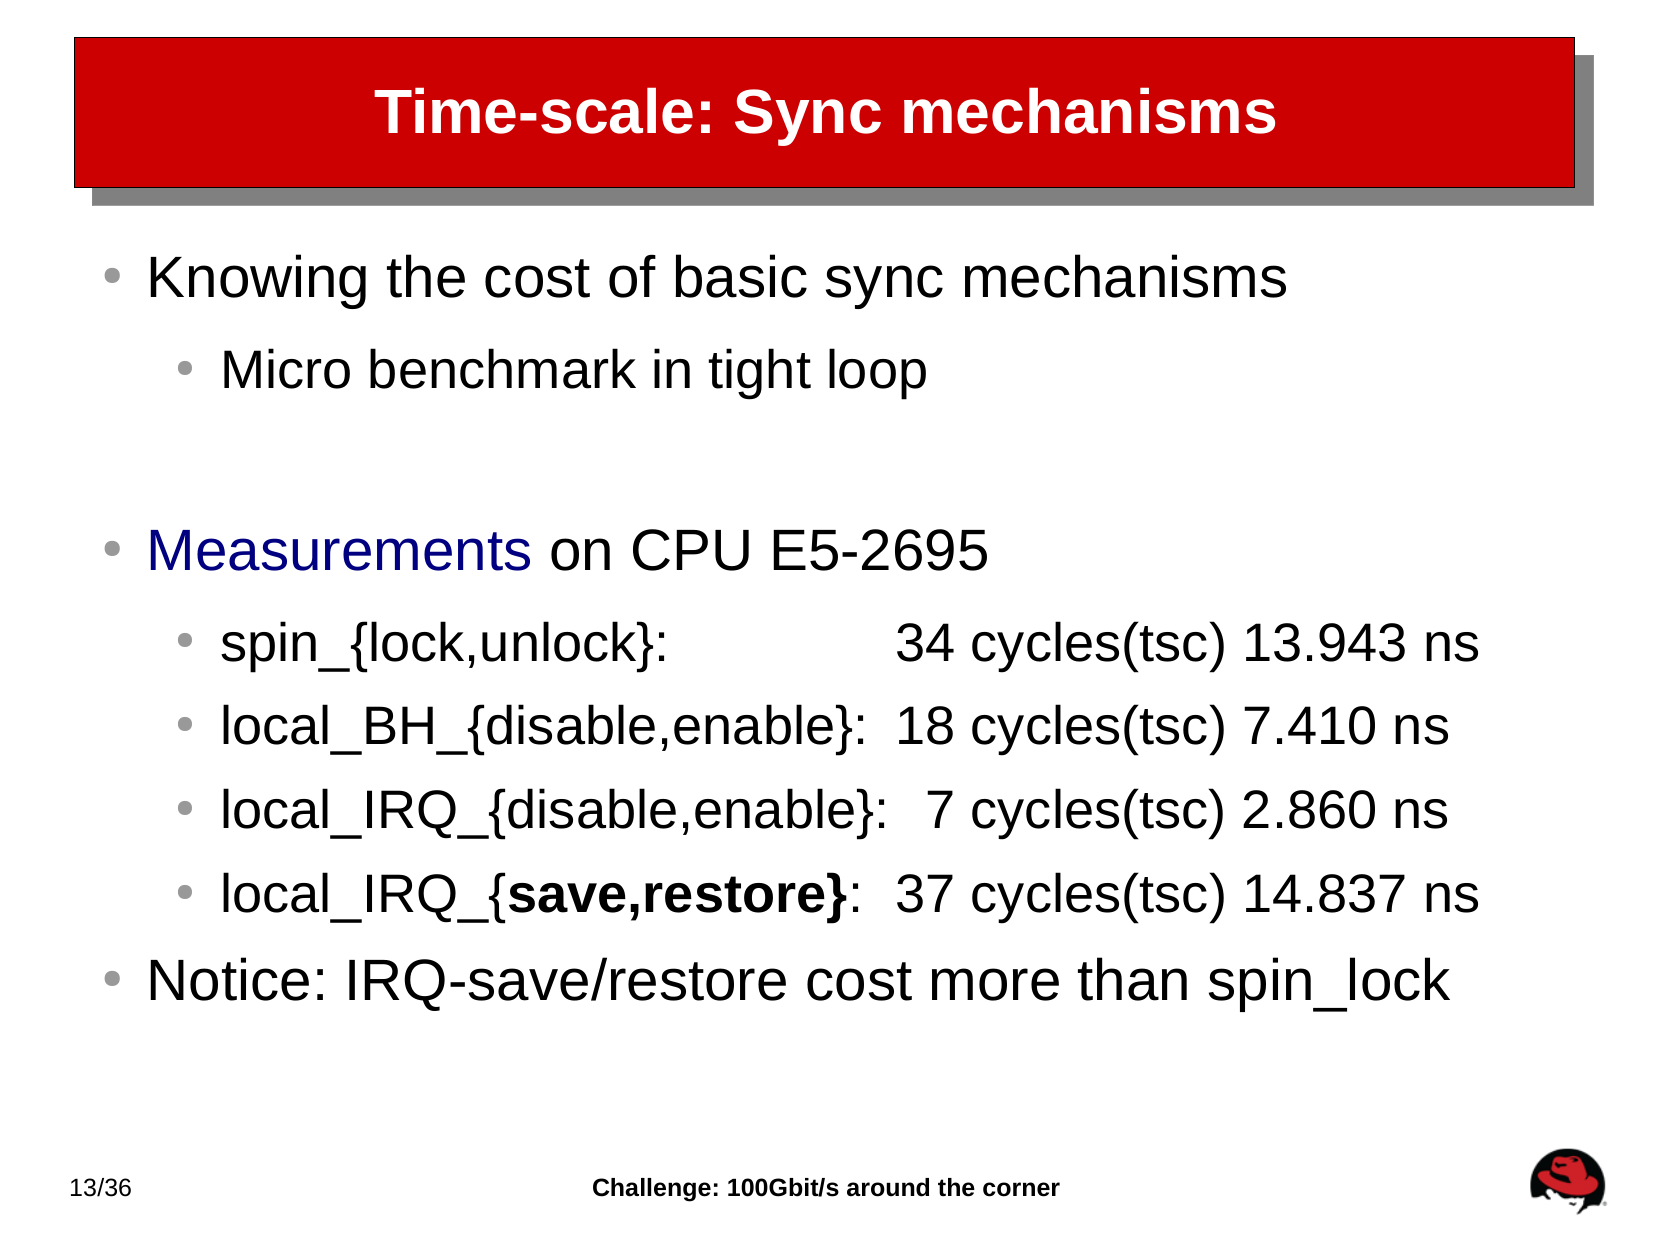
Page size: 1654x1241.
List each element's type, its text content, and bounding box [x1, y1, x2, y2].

title Time-scale: Sync mechanisms [82, 37, 1571, 188]
picture [1529, 1146, 1613, 1224]
list Knowing the cost of basic sync mechanisms Micro benchmark in tight loop Measurements on CPU E5-2695 spin_{lock,unlock}: 34 cycles(tsc) 13.943 ns local_BH_{disable,enable}: 18 cycles(tsc) 7.410 ns local_IRQ_{disable,enable}: 7 cycles(tsc) 2.860 ns local_IRQ_{save,restore}: 37 cycles(tsc) 14.837 ns Notice: IRQ-save/restore cost more than spin_lock [86, 244, 1575, 1039]
